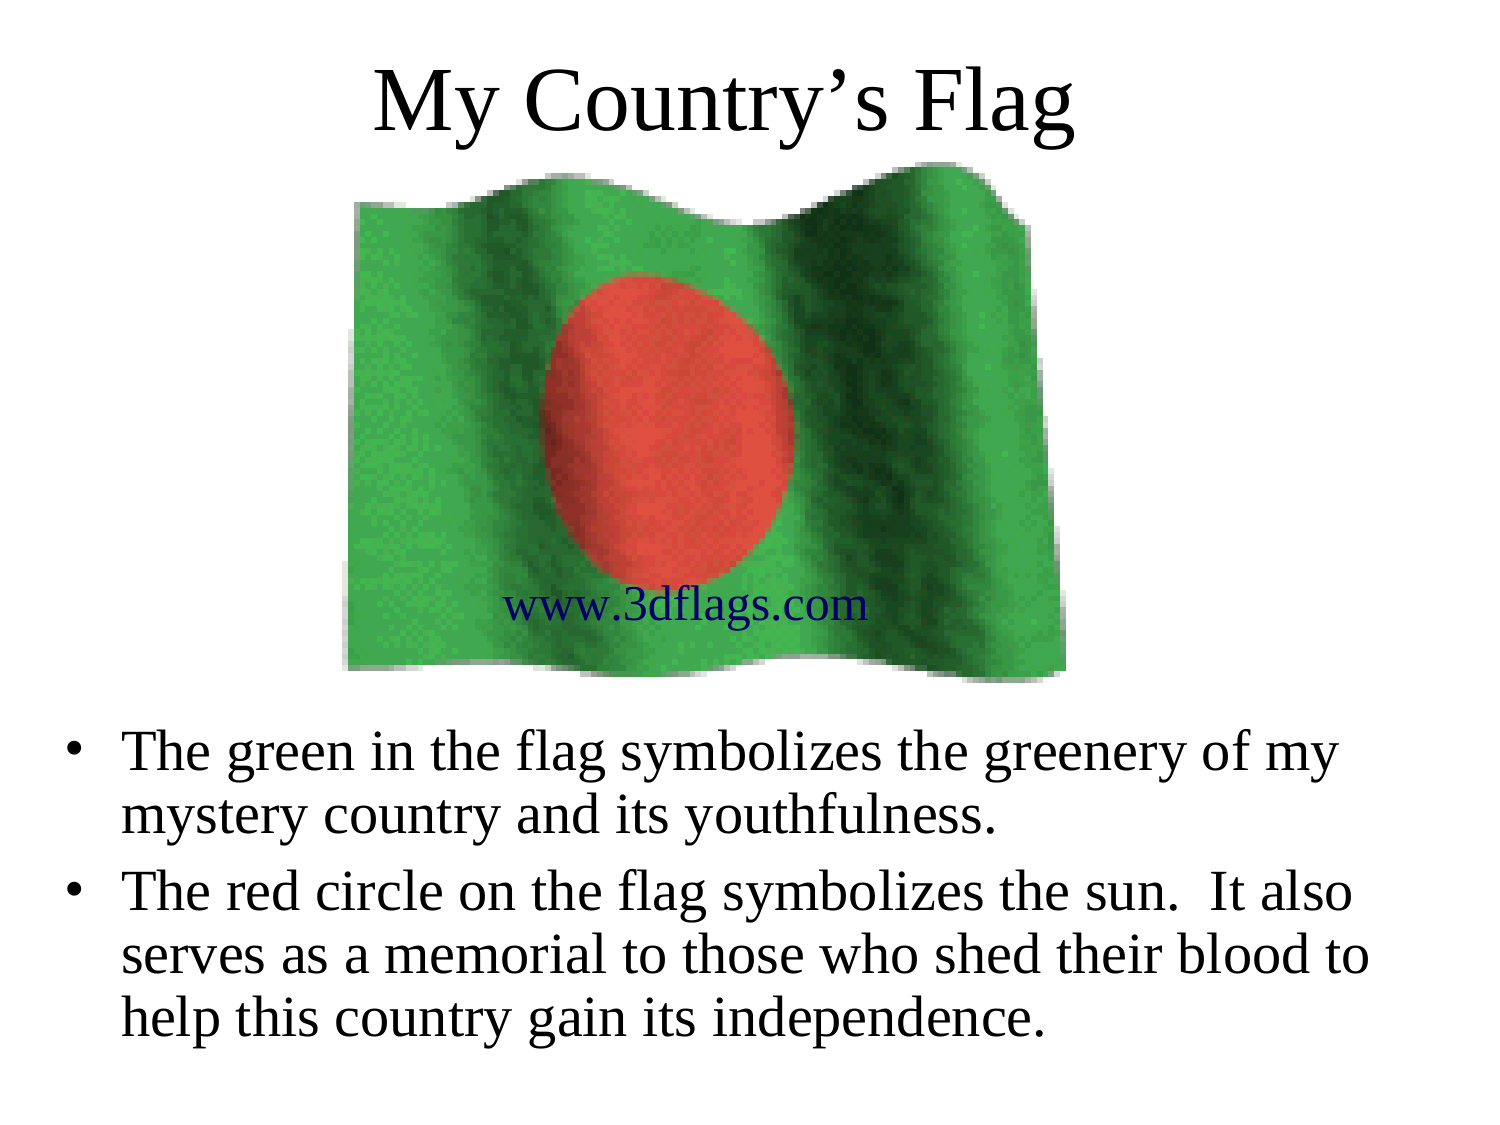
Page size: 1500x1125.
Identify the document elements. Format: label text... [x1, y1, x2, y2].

title My Country’s Flag [87, 0, 1363, 188]
list The green in the flag symbolizes the greenery of my mystery country and its youthfulness. The red circle on the flag symbolizes the sun. It also serves as a memorial to those who shed their blood to help this country gain its independence. [50, 712, 1450, 1076]
text_box www.3dflags.com [487, 562, 913, 638]
picture [337, 162, 1101, 683]
